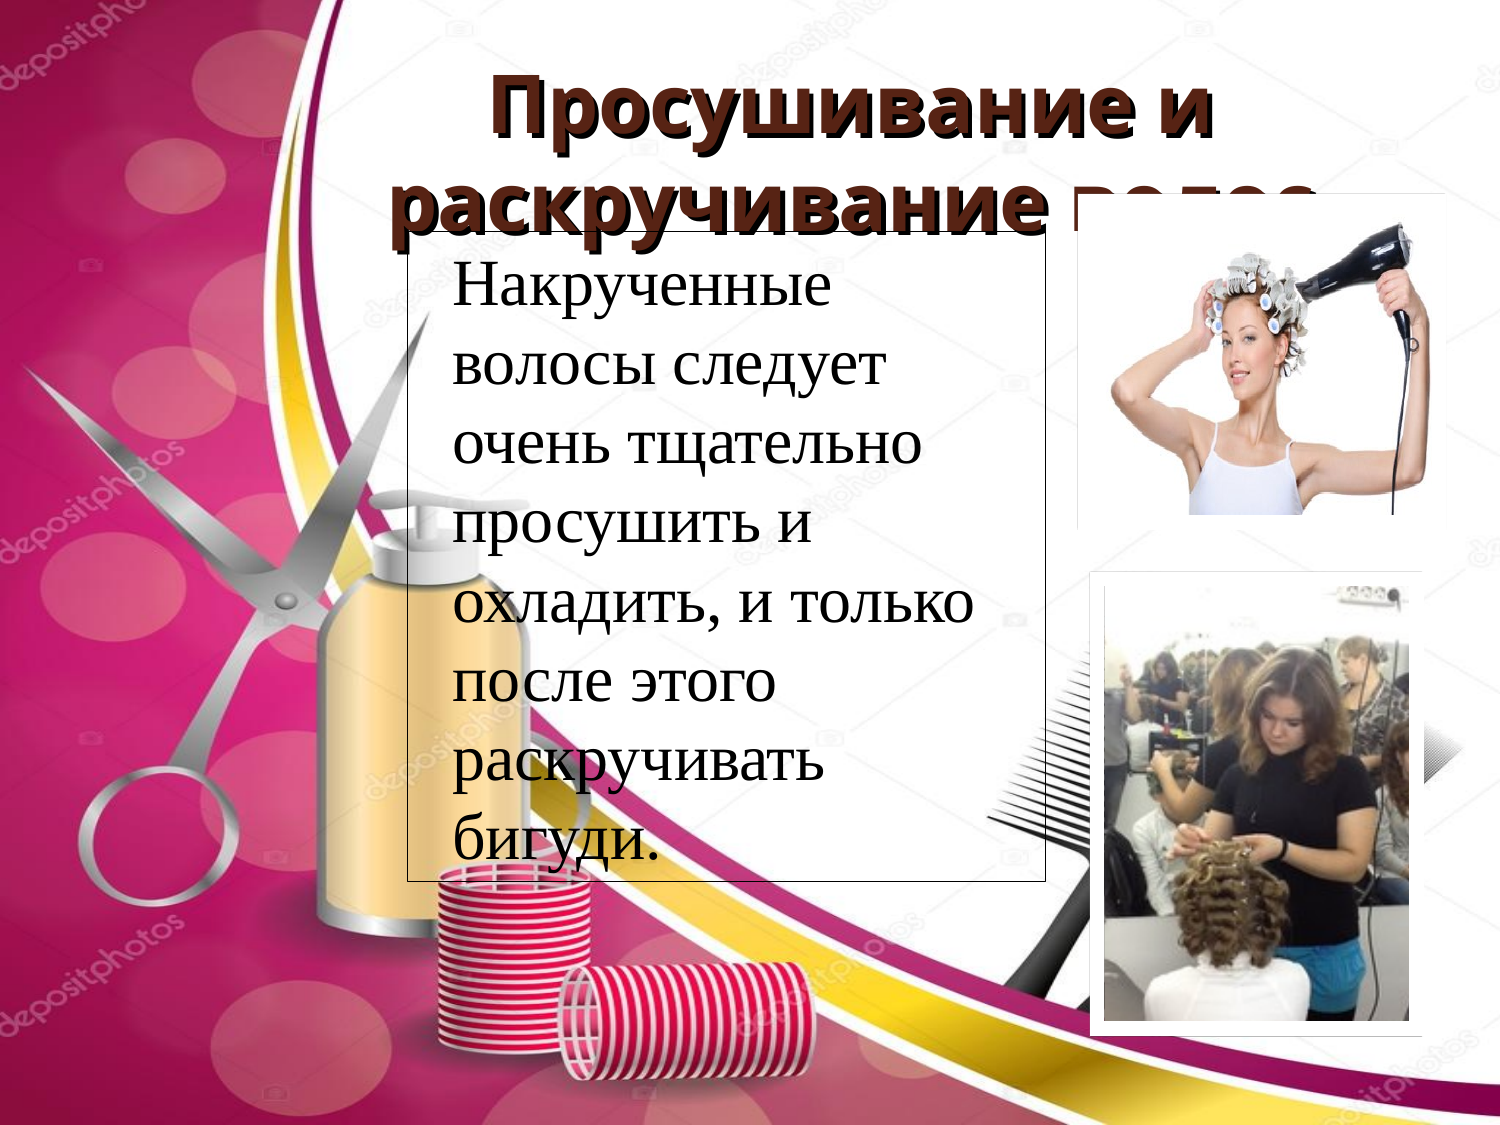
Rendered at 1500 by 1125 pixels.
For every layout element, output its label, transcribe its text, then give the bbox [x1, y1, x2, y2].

list Накрученные волосы следует очень тщательно просушить и охладить, и только после этого раскручивать бигуди. [407, 231, 1046, 882]
picture [0, 0, 1500, 1125]
title Просушивание и раскручивание волос [235, 45, 1466, 233]
